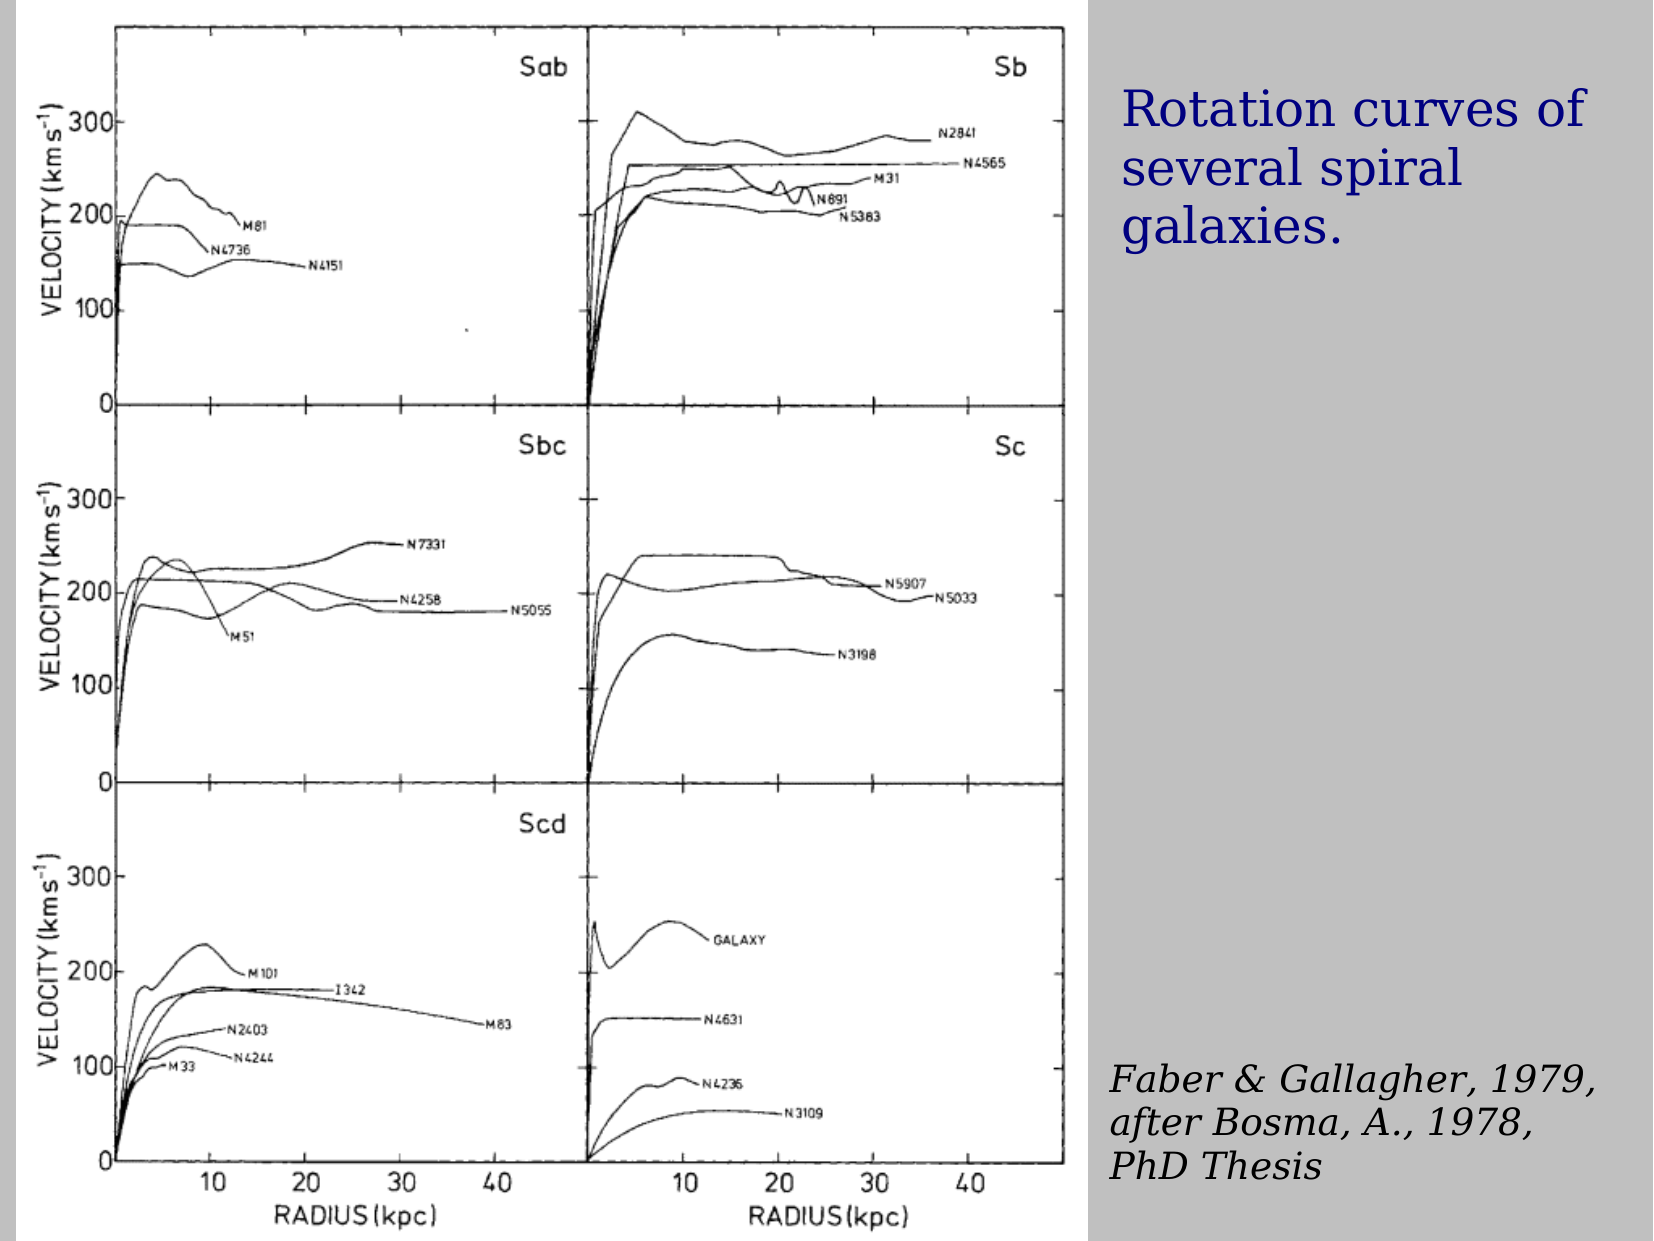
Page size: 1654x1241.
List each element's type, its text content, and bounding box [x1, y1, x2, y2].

text_box Faber & Gallagher, 1979, after Bosma, A., 1978, PhD Thesis [1094, 1050, 1613, 1196]
picture [16, 0, 1088, 1241]
text_box Rotation curves of several spiral galaxies. [1106, 72, 1627, 263]
